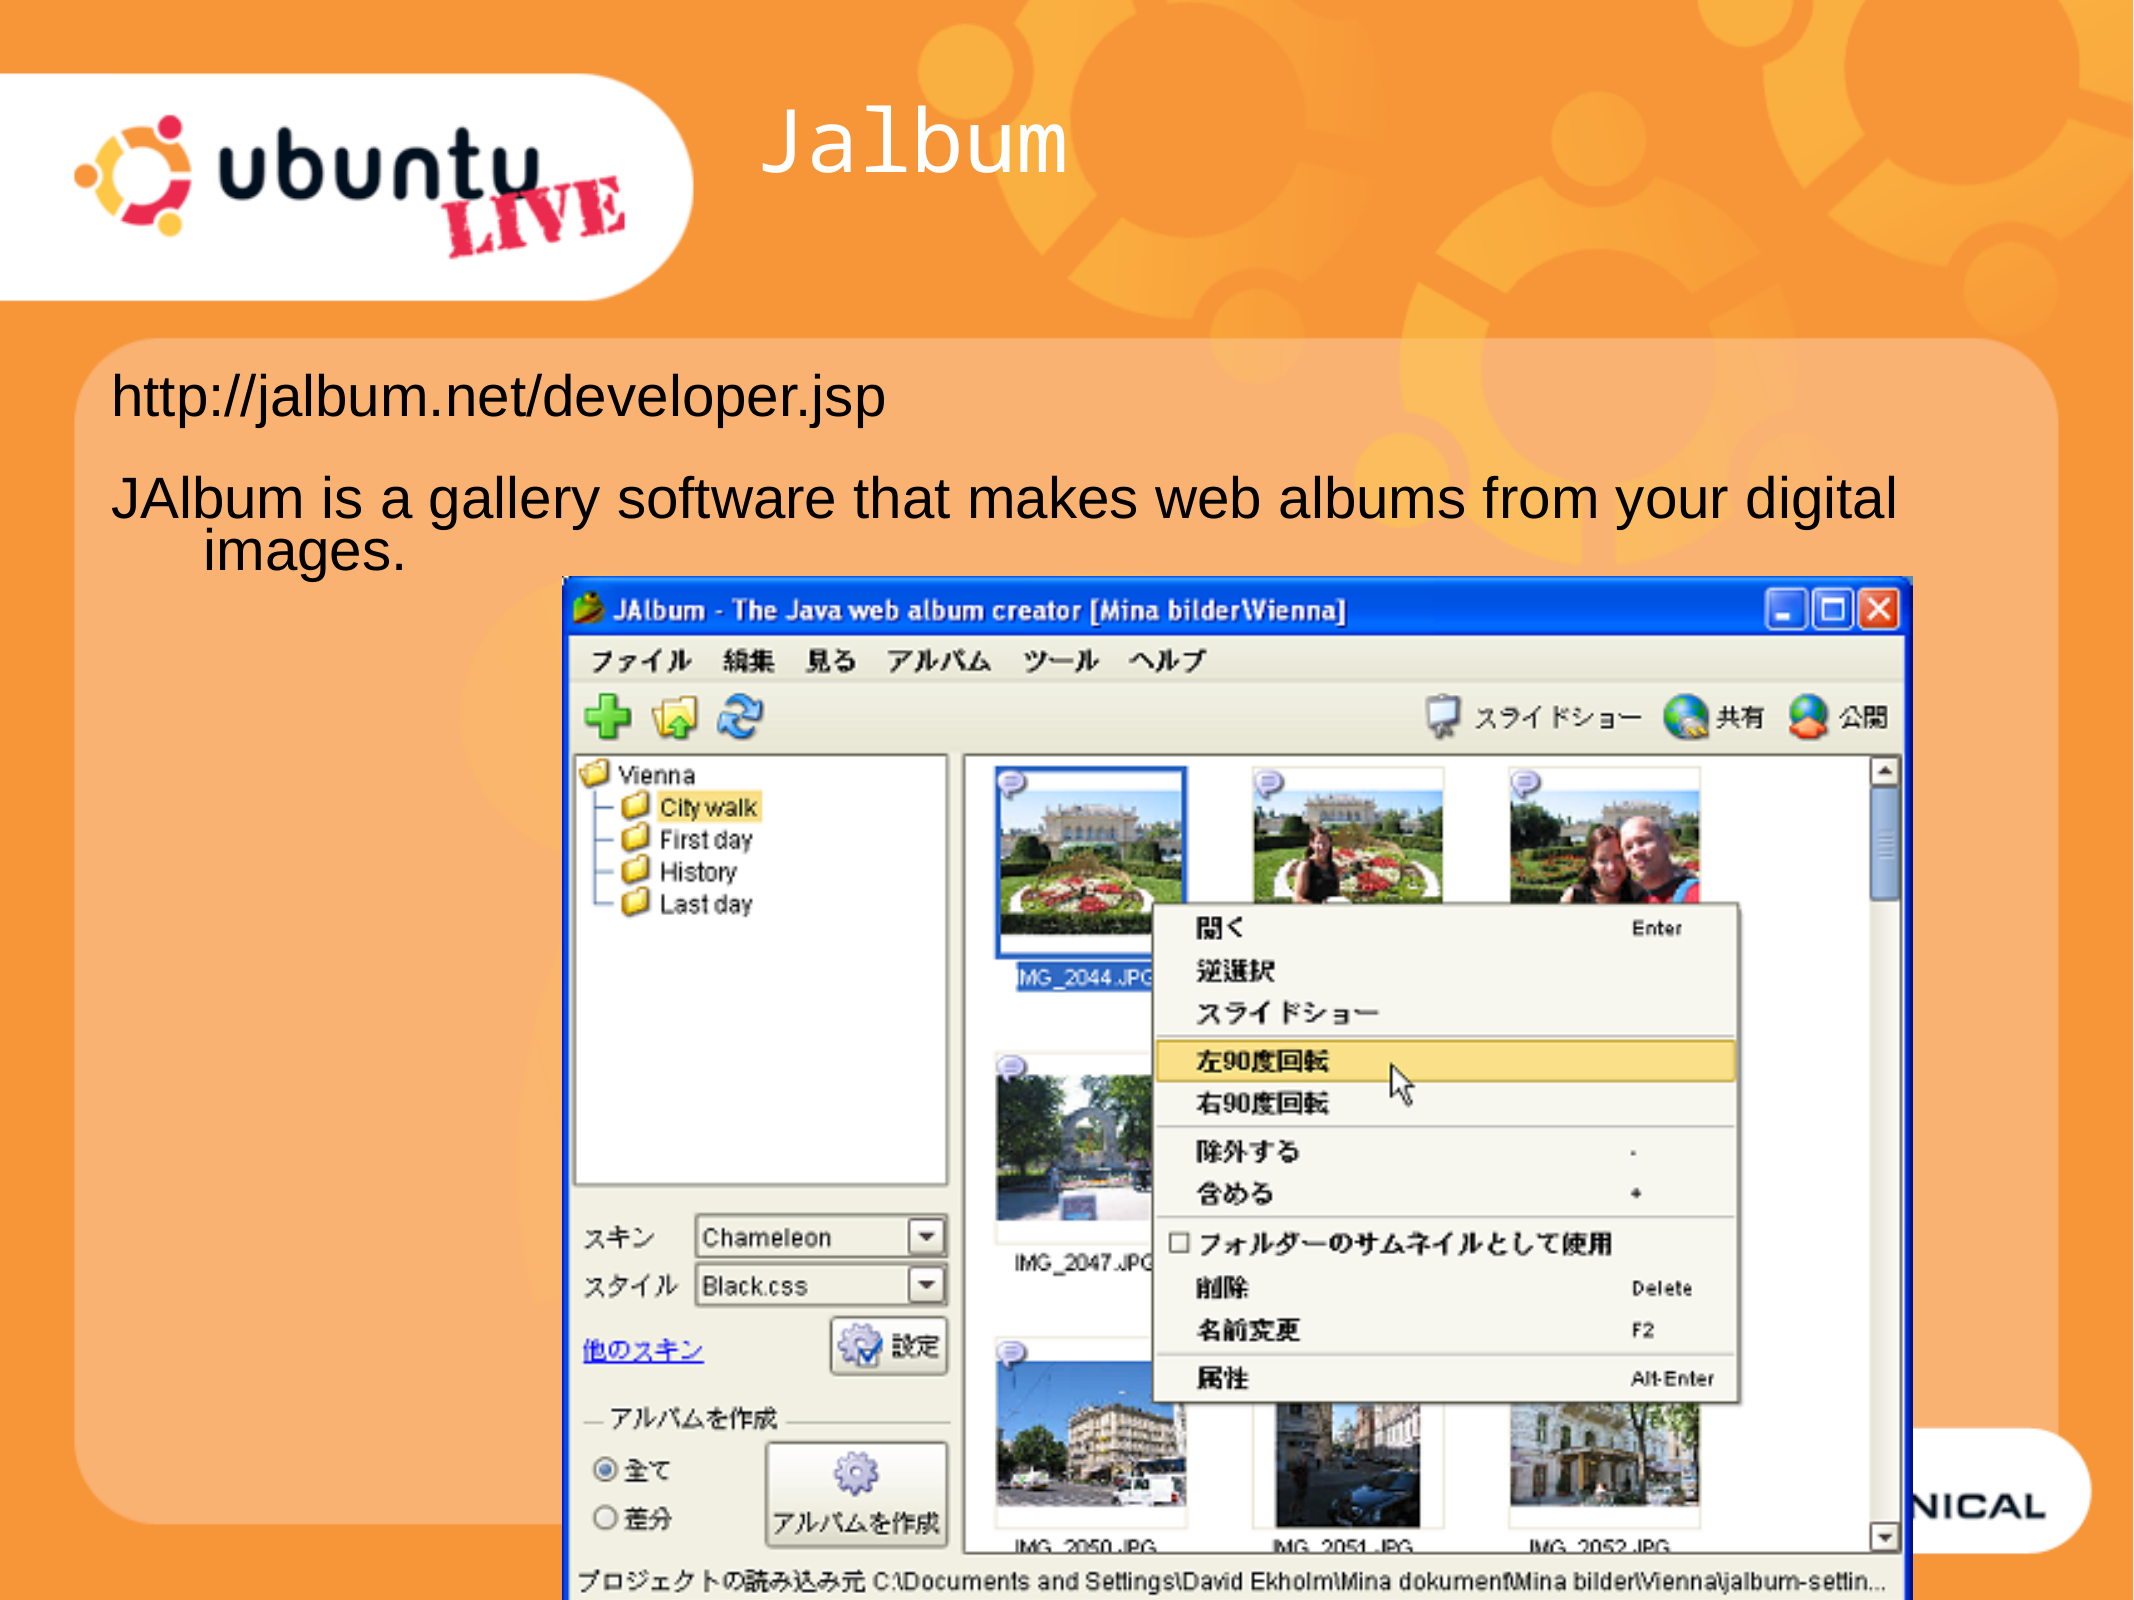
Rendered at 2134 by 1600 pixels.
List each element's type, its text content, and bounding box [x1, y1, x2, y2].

title Jalbum [750, 75, 2134, 322]
picture [0, 0, 2134, 1600]
list http://jalbum.net/developer.jsp JAlbum is a gallery software that makes web albums from your digital images. [66, 375, 2026, 1388]
